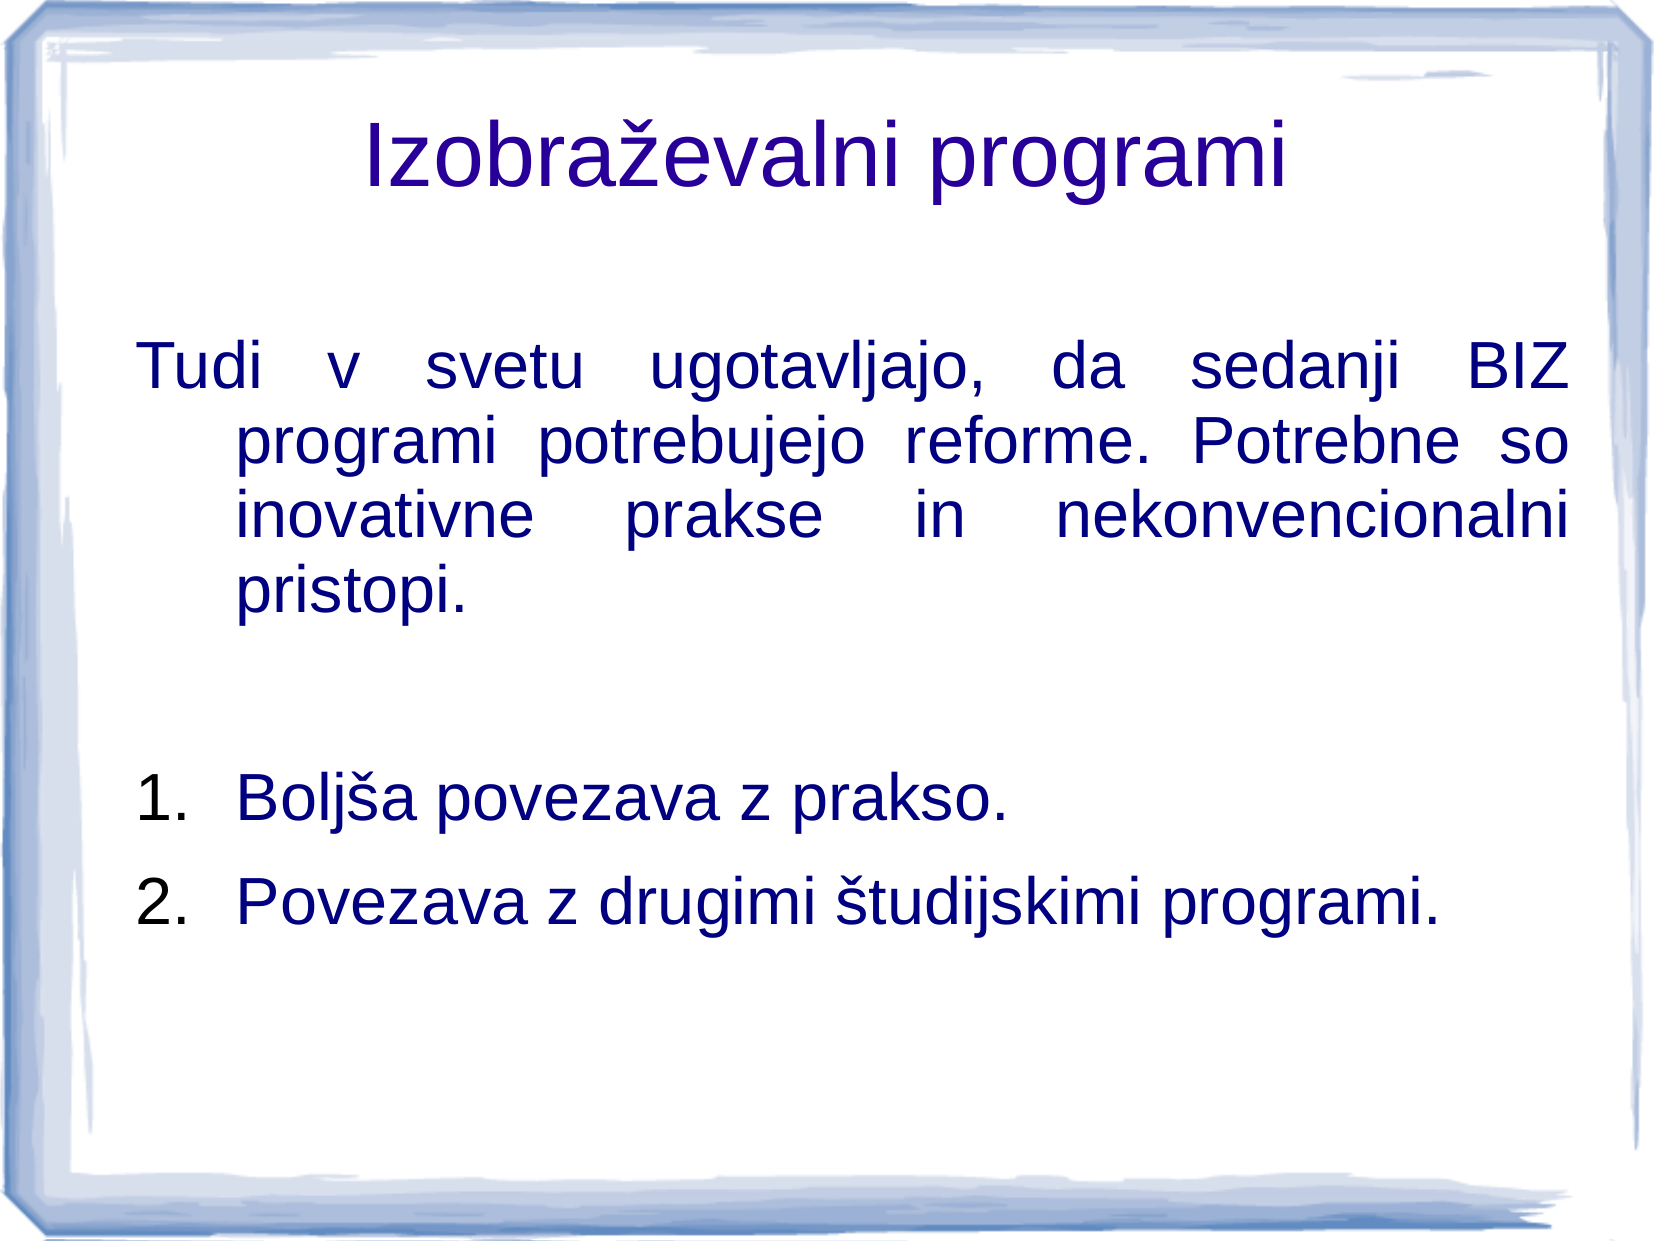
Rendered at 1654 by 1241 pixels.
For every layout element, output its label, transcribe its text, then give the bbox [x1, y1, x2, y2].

title Izobraževalni programi [82, 56, 1571, 249]
picture [0, 0, 1654, 1241]
list Tudi v svetu ugotavljajo, da sedanji BIZ programi potrebujejo reforme. Potrebne so inovativne prakse in nekonvencionalni pristopi. Boljša povezava z prakso. Povezava z drugimi študijskimi programi. [118, 324, 1571, 1044]
